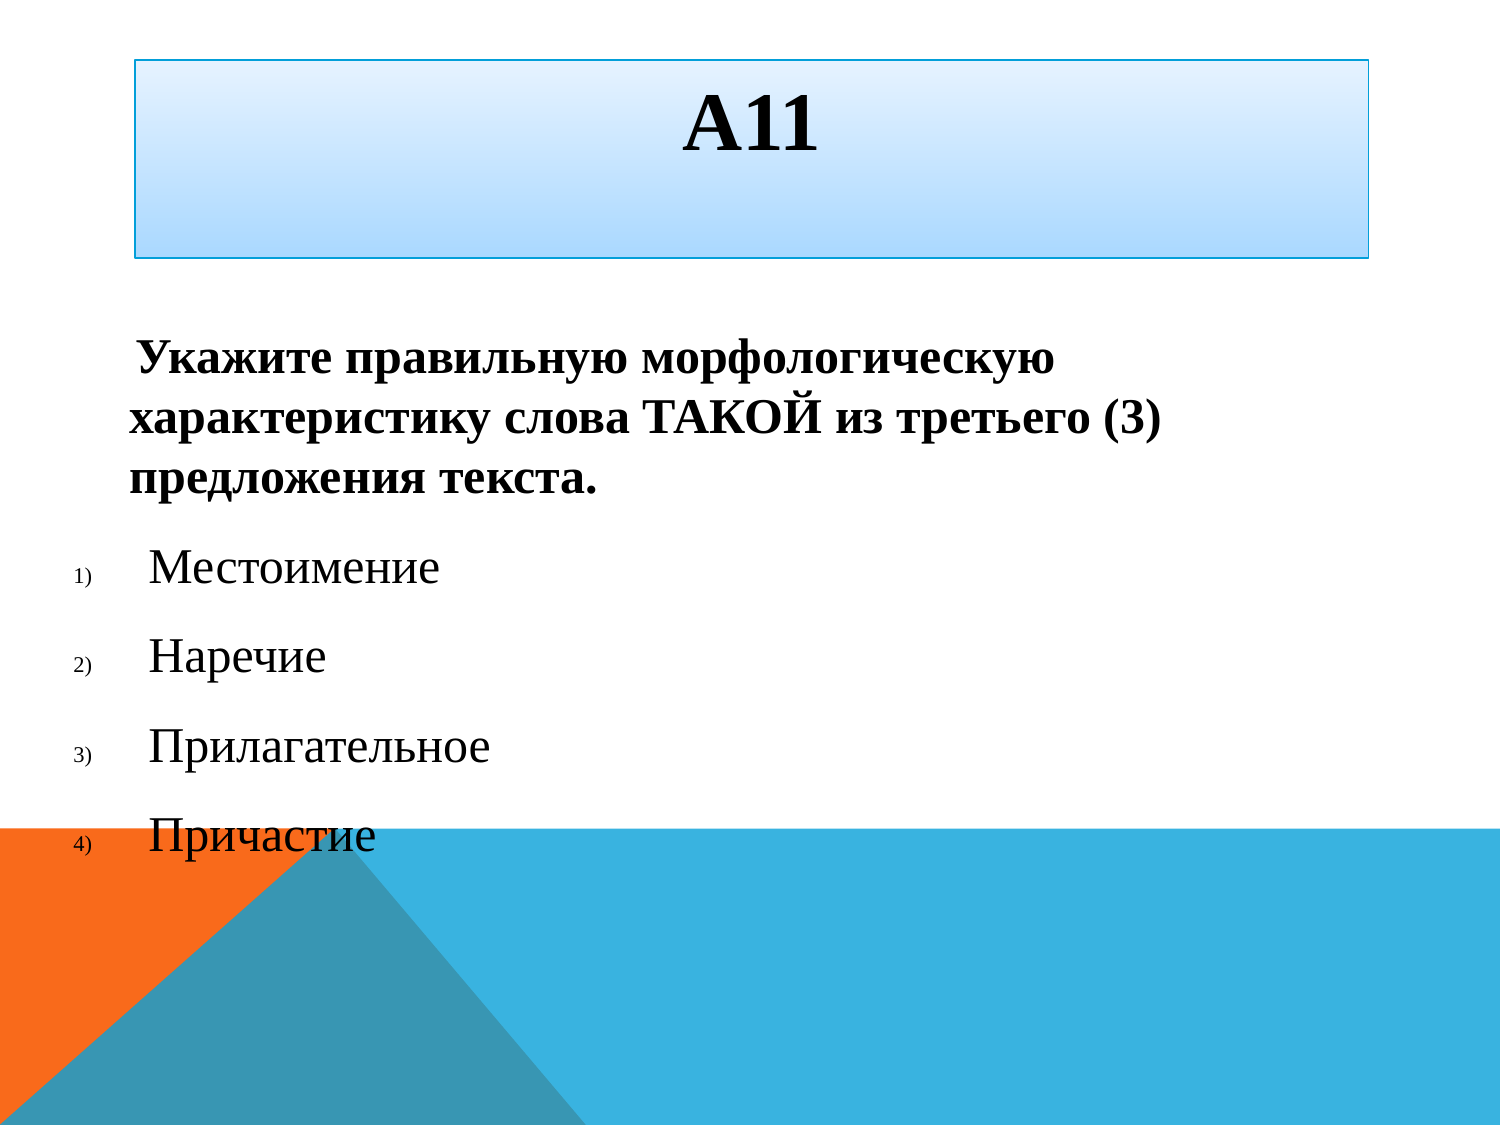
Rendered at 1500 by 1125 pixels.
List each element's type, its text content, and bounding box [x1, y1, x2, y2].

title А11 [135, 60, 1369, 258]
list Укажите правильную морфологическую характеристику слова ТАКОЙ из третьего (3) предложения текста. Местоимение Наречие Прилагательное Причастие [58, 316, 1430, 768]
